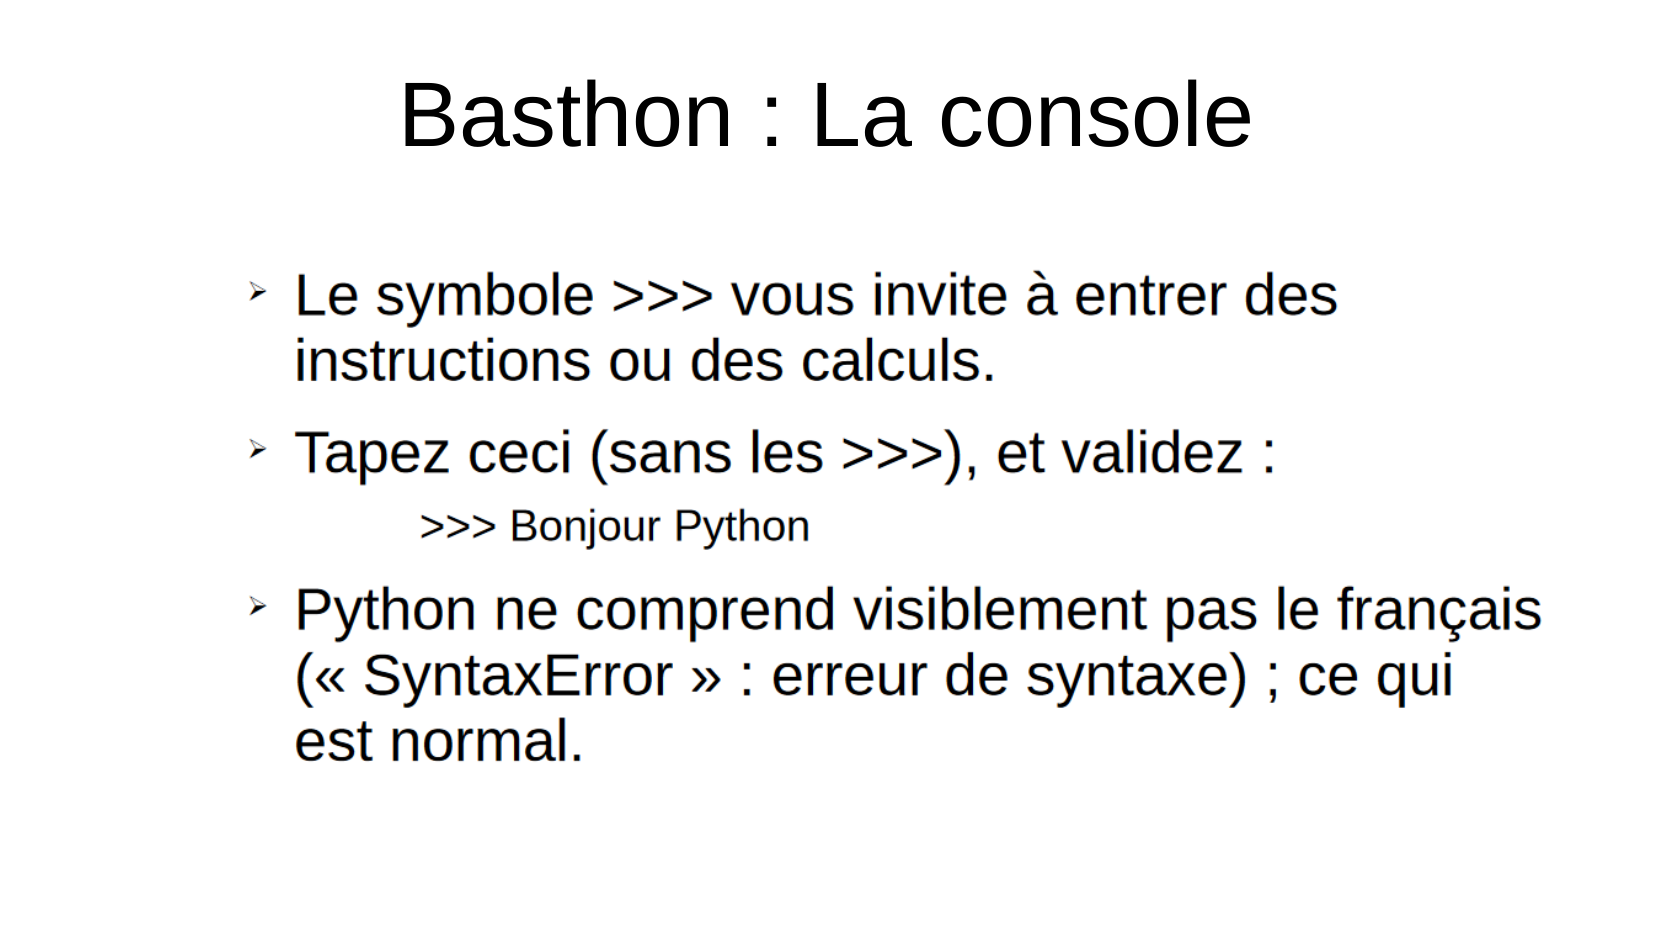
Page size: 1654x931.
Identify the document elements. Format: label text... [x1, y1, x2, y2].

title Basthon : La console [82, 37, 1571, 193]
picture [225, 254, 1554, 788]
